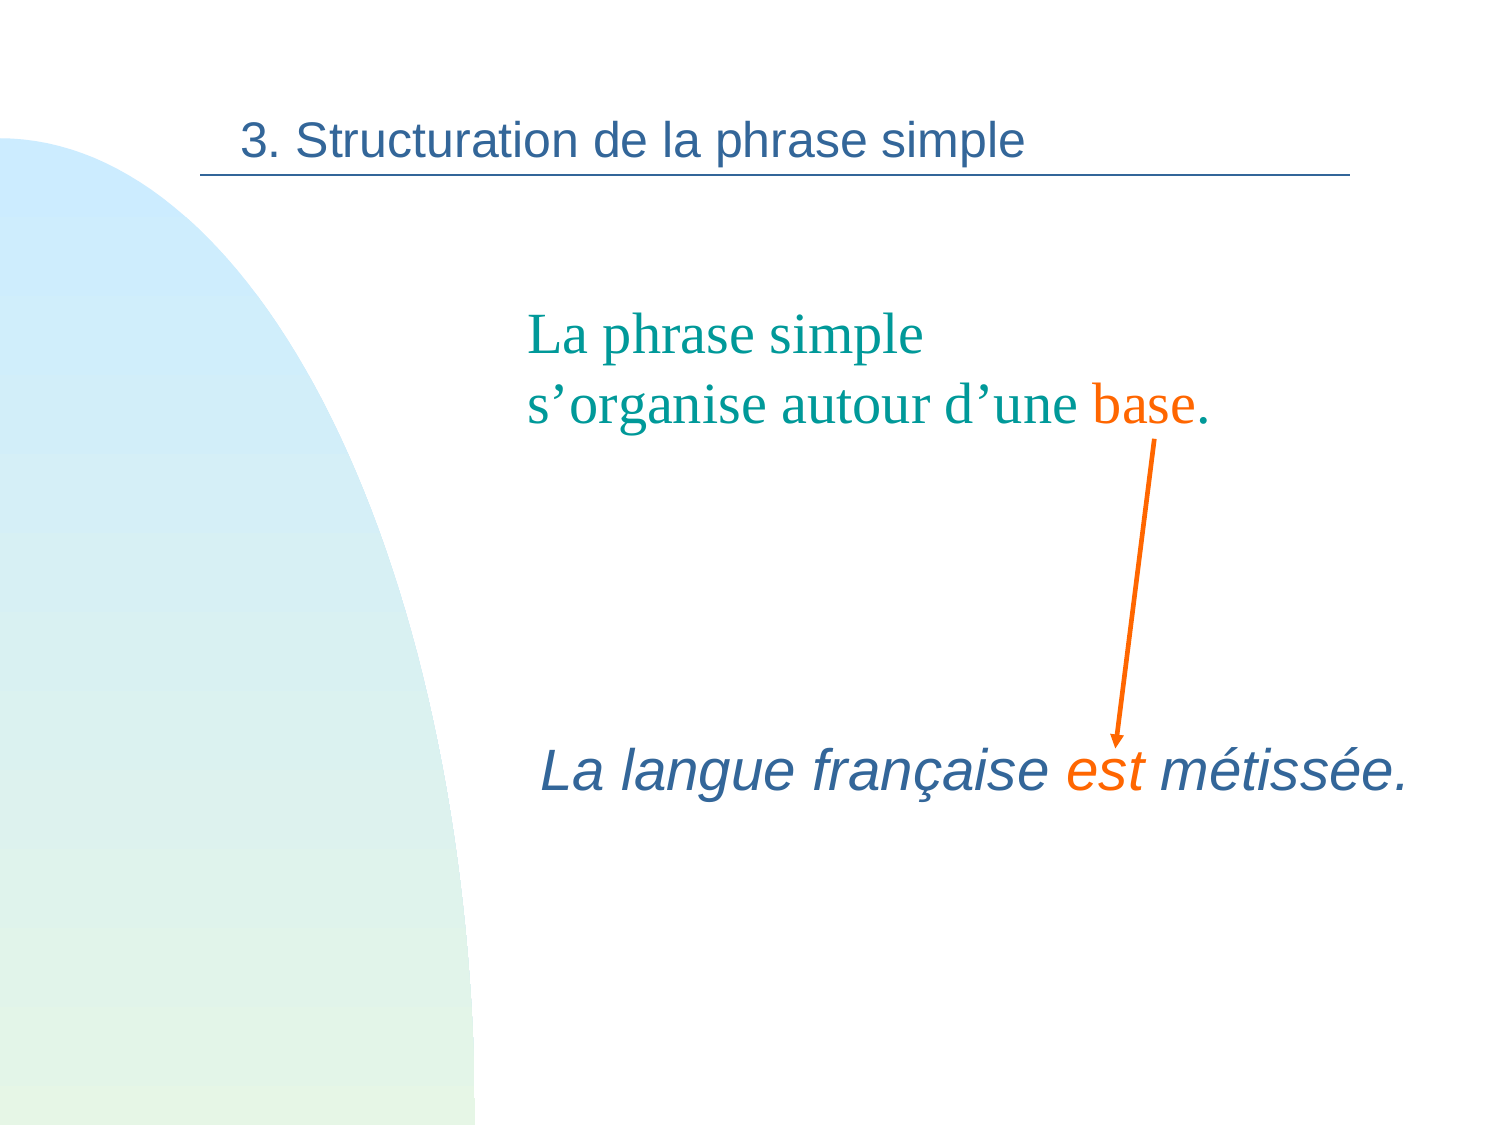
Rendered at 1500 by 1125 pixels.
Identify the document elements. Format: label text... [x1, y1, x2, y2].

text_box La langue française est métissée. [524, 724, 1450, 825]
text_box La phrase simple s’organise autour d’une base. [512, 287, 1318, 443]
text_box 3. Structuration de la phrase simple [225, 99, 1042, 174]
